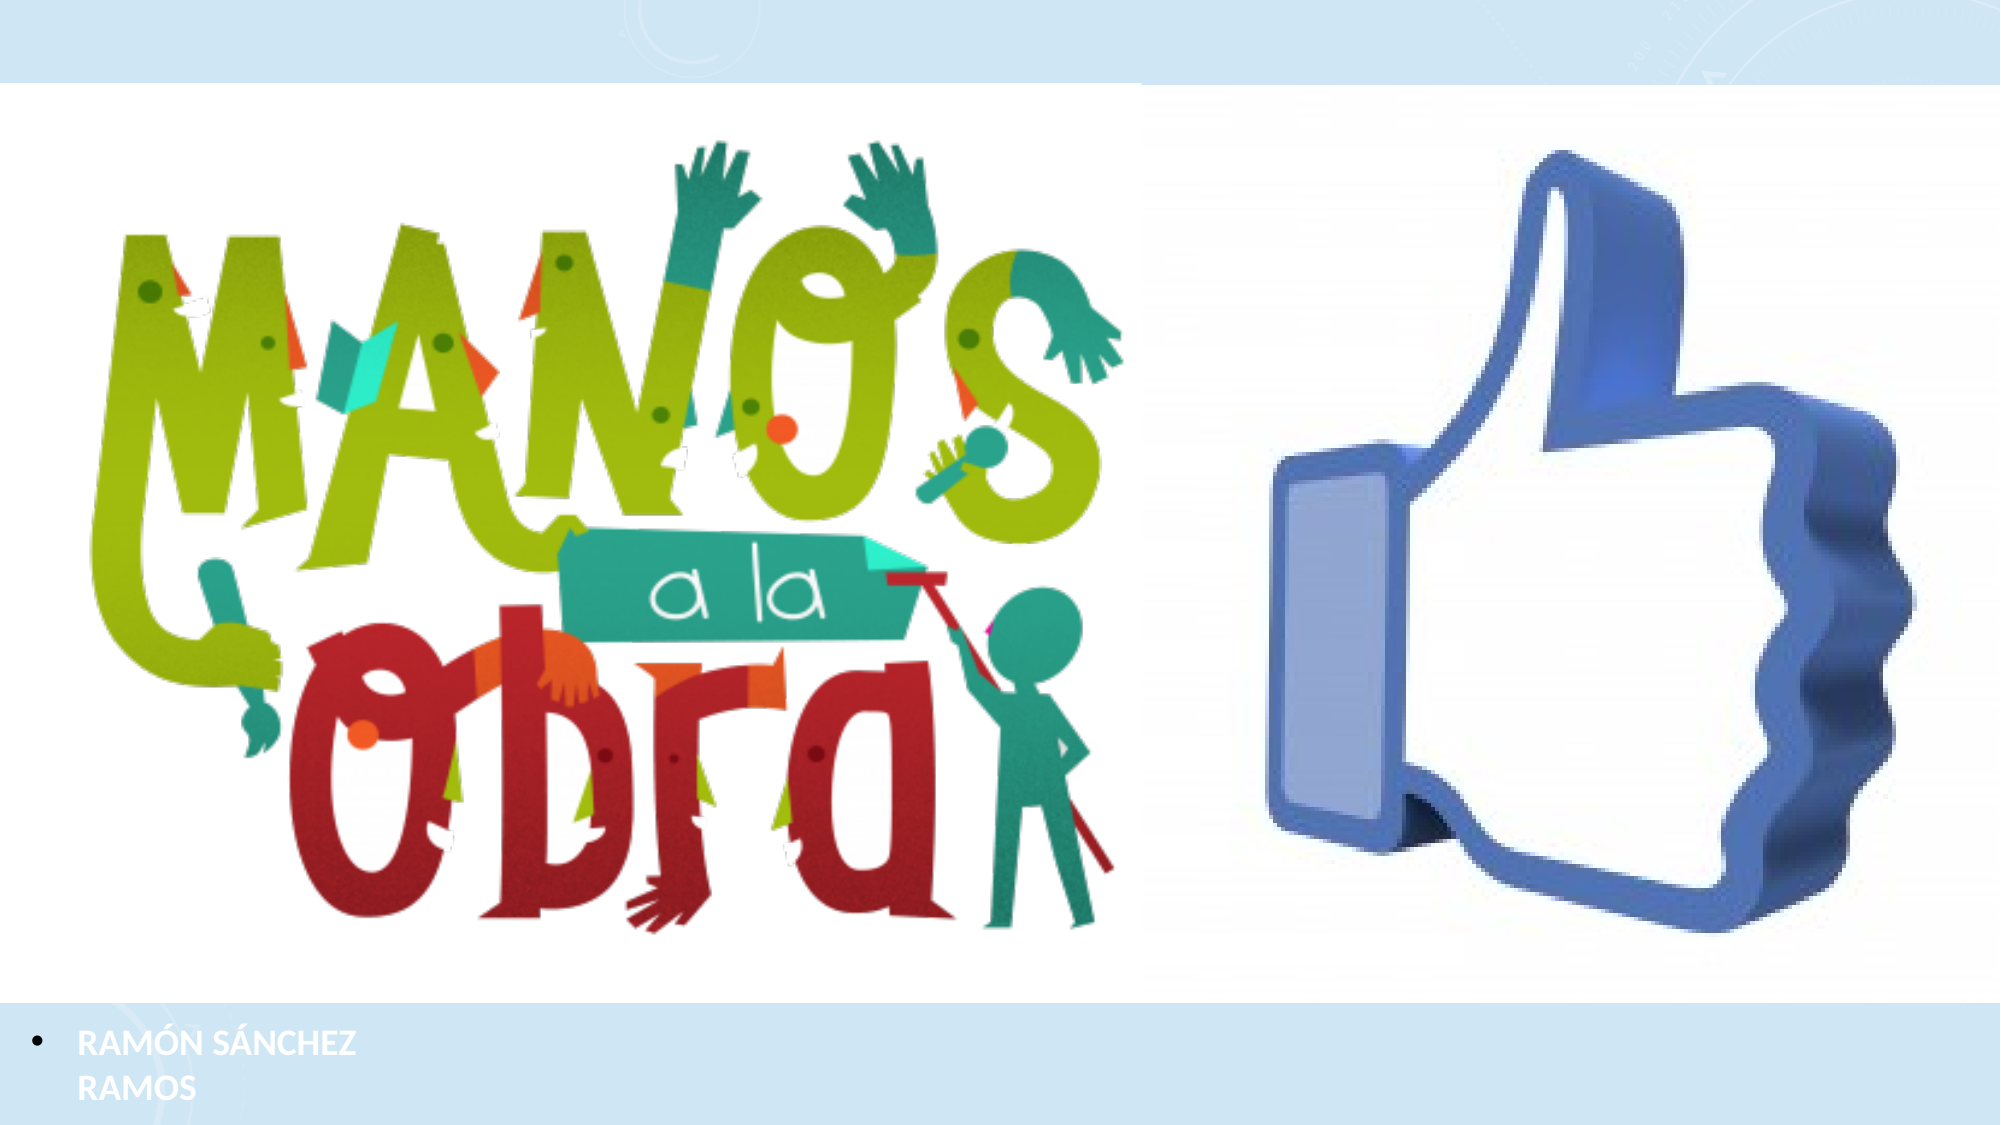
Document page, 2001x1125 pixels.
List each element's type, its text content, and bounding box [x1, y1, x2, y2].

text_box RAMÓN SÁNCHEZ RAMOS [15, 1031, 454, 1096]
picture [0, 0, 2000, 1125]
